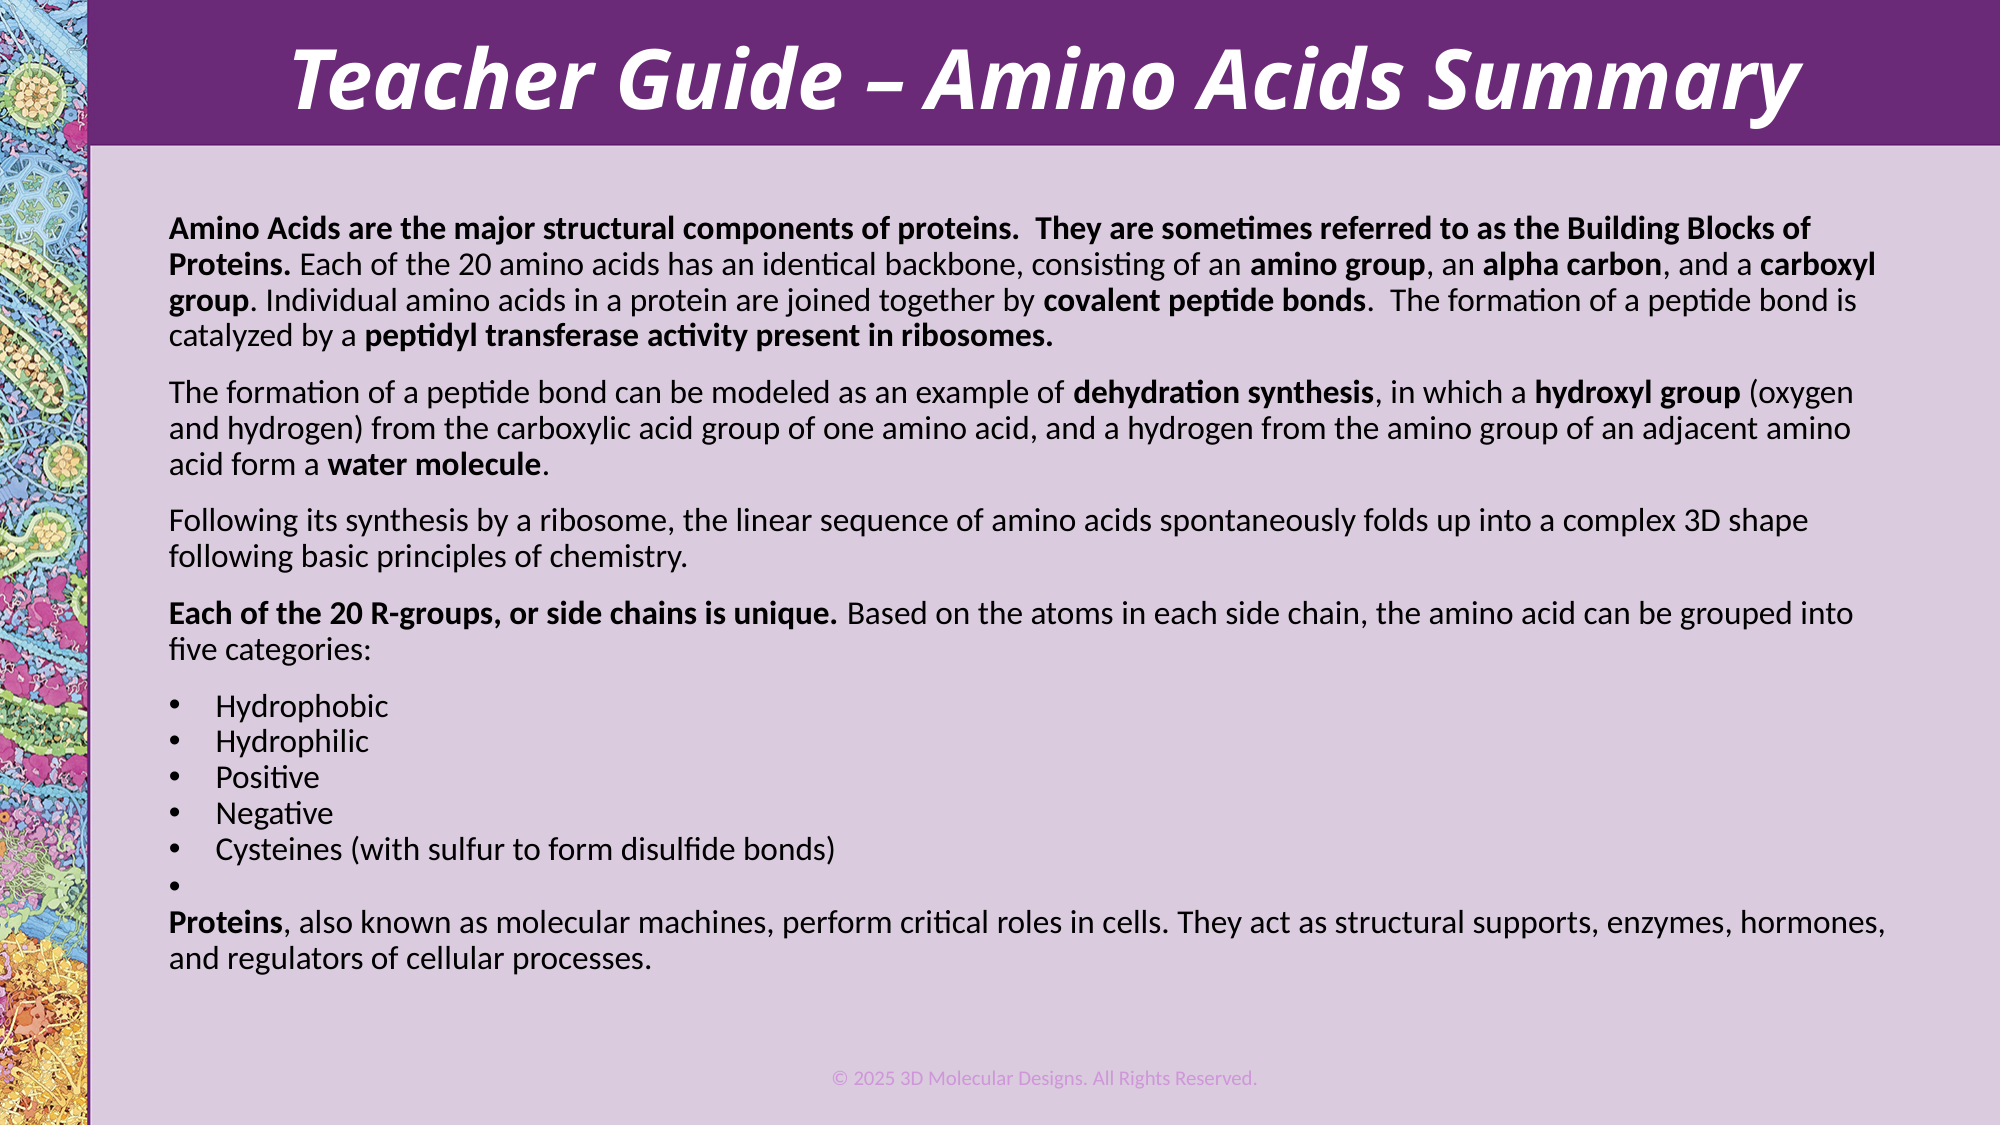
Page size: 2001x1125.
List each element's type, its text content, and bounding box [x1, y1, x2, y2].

title Teacher Guide – Amino Acids Summary [116, 29, 1973, 126]
text_box Amino Acids are the major structural components of proteins. They are sometimes referred to as the Building Blocks of Proteins. Each of the 20 amino acids has an identical backbone, consisting of an amino group, an alpha carbon, and a carboxyl group. Individual amino acids in a protein are joined together by covalent peptide bonds. The formation of a peptide bond is catalyzed by a peptidyl transferase activity present in ribosomes. The formation of a peptide bond can be modeled as an example of dehydration synthesis, in which a hydroxyl group (oxygen and hydrogen) from the carboxylic acid group of one amino acid, and a hydrogen from the amino group of an adjacent amino acid form a water molecule. Following its synthesis by a ribosome, the linear sequence of amino acids spontaneously folds up into a complex 3D shape following basic principles of chemistry. Each of the 20 R-groups, or side chains is unique. Based on the atoms in each side chain, the amino acid can be grouped into five categories: Hydrophobic Hydrophilic Positive Negative Cysteines (with sulfur to form disulfide bonds) Proteins, also known as molecular machines, perform critical roles in cells. They act as structural supports, enzymes, hormones, and regulators of cellular processes. [153, 203, 1904, 1019]
